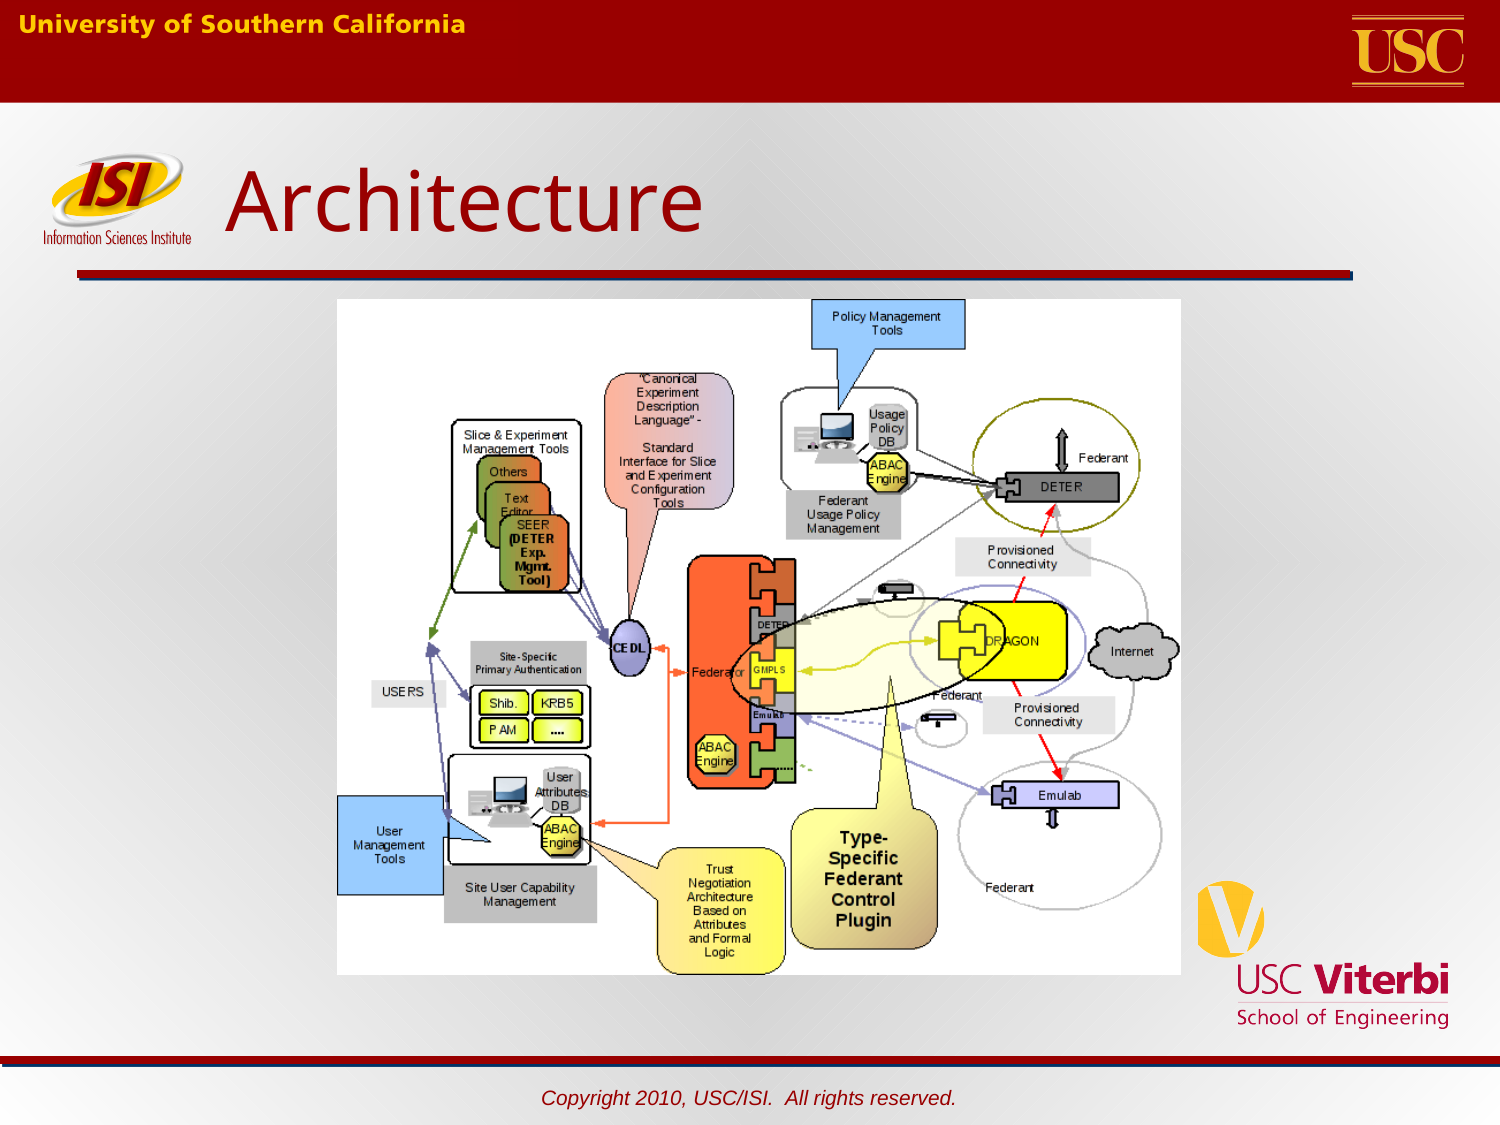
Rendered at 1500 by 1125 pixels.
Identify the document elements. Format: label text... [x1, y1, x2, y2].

picture [0, 1, 518, 78]
picture [1198, 880, 1448, 1029]
title Architecture [225, 144, 1463, 256]
picture [337, 299, 1181, 976]
picture [1352, 15, 1464, 87]
picture [37, 149, 197, 250]
